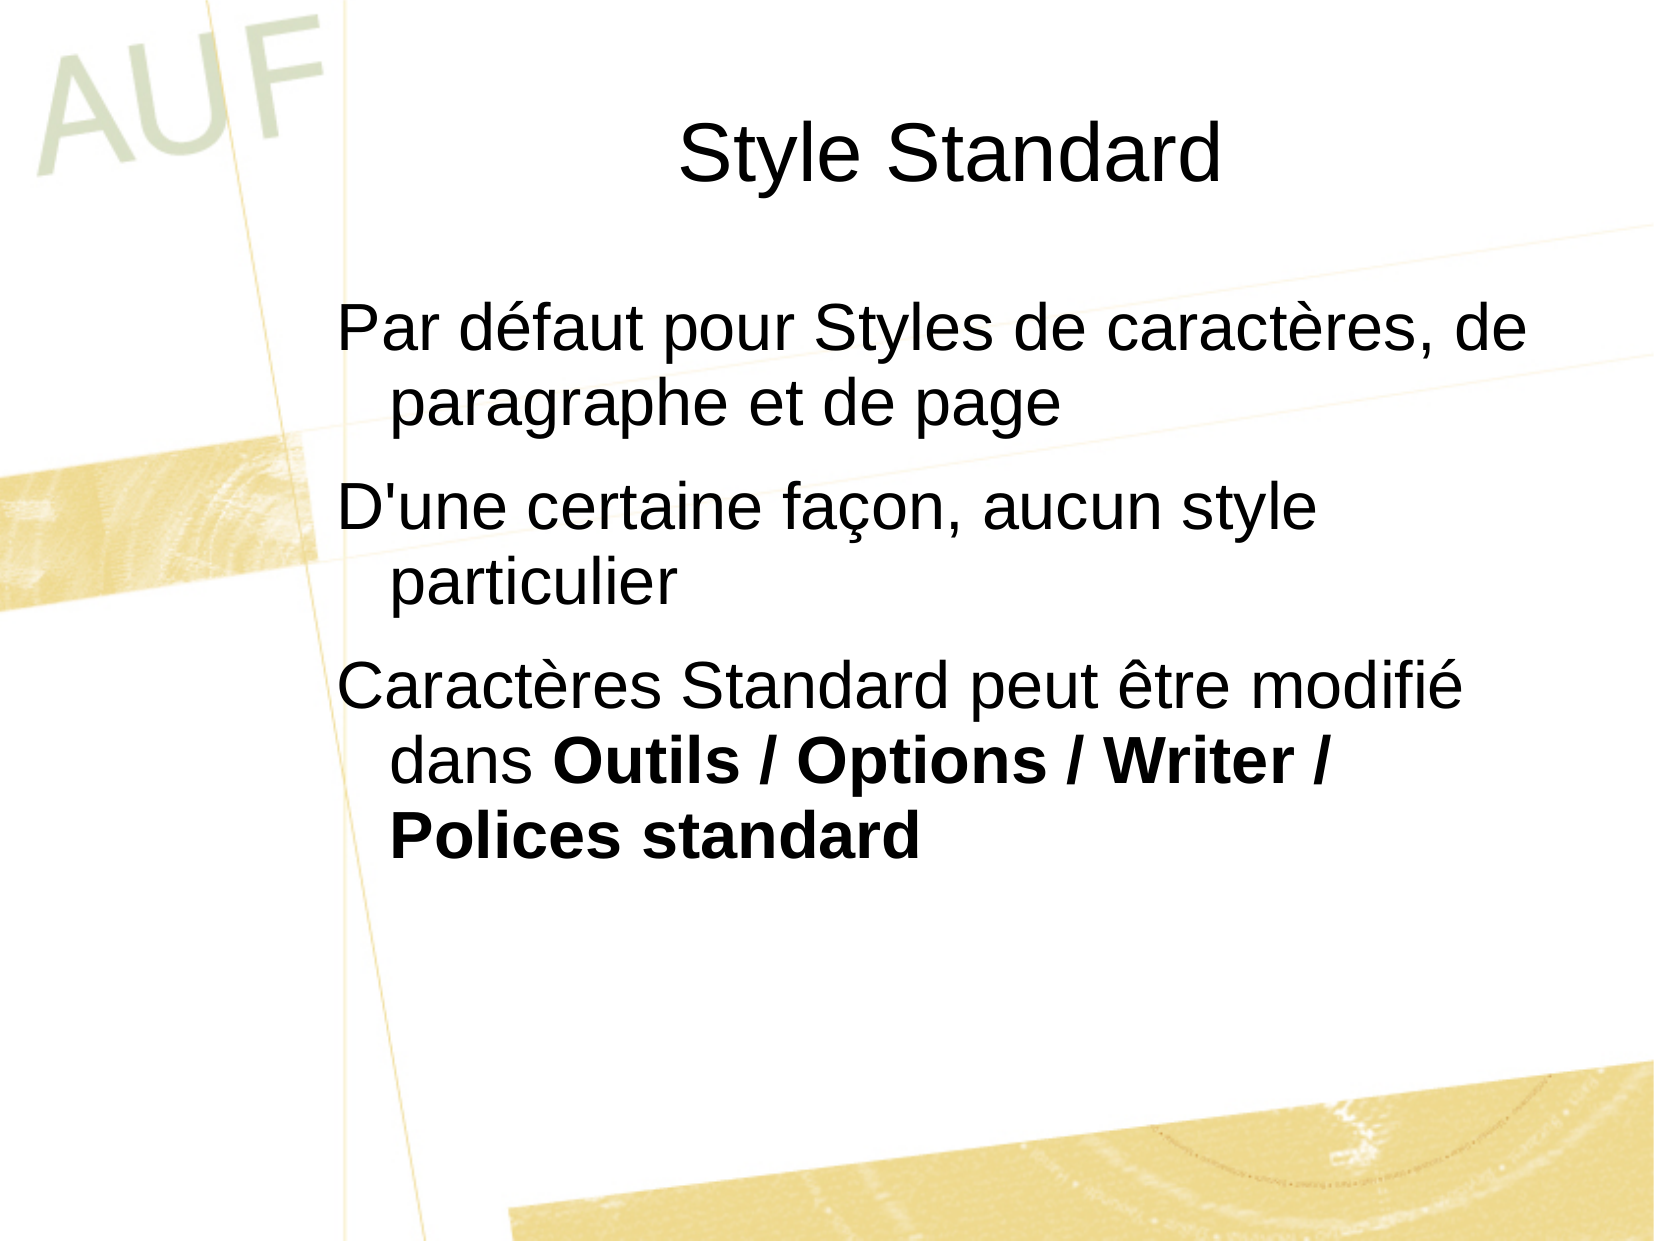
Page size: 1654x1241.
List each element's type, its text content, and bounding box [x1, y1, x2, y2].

picture [0, 0, 1654, 1241]
title Style Standard [82, 56, 1571, 250]
list Par défaut pour Styles de caractères, de paragraphe et de page D'une certaine façon, aucun style particulier Caractères Standard peut être modifié dans Outils / Options / Writer / Polices standard [82, 290, 1571, 1094]
